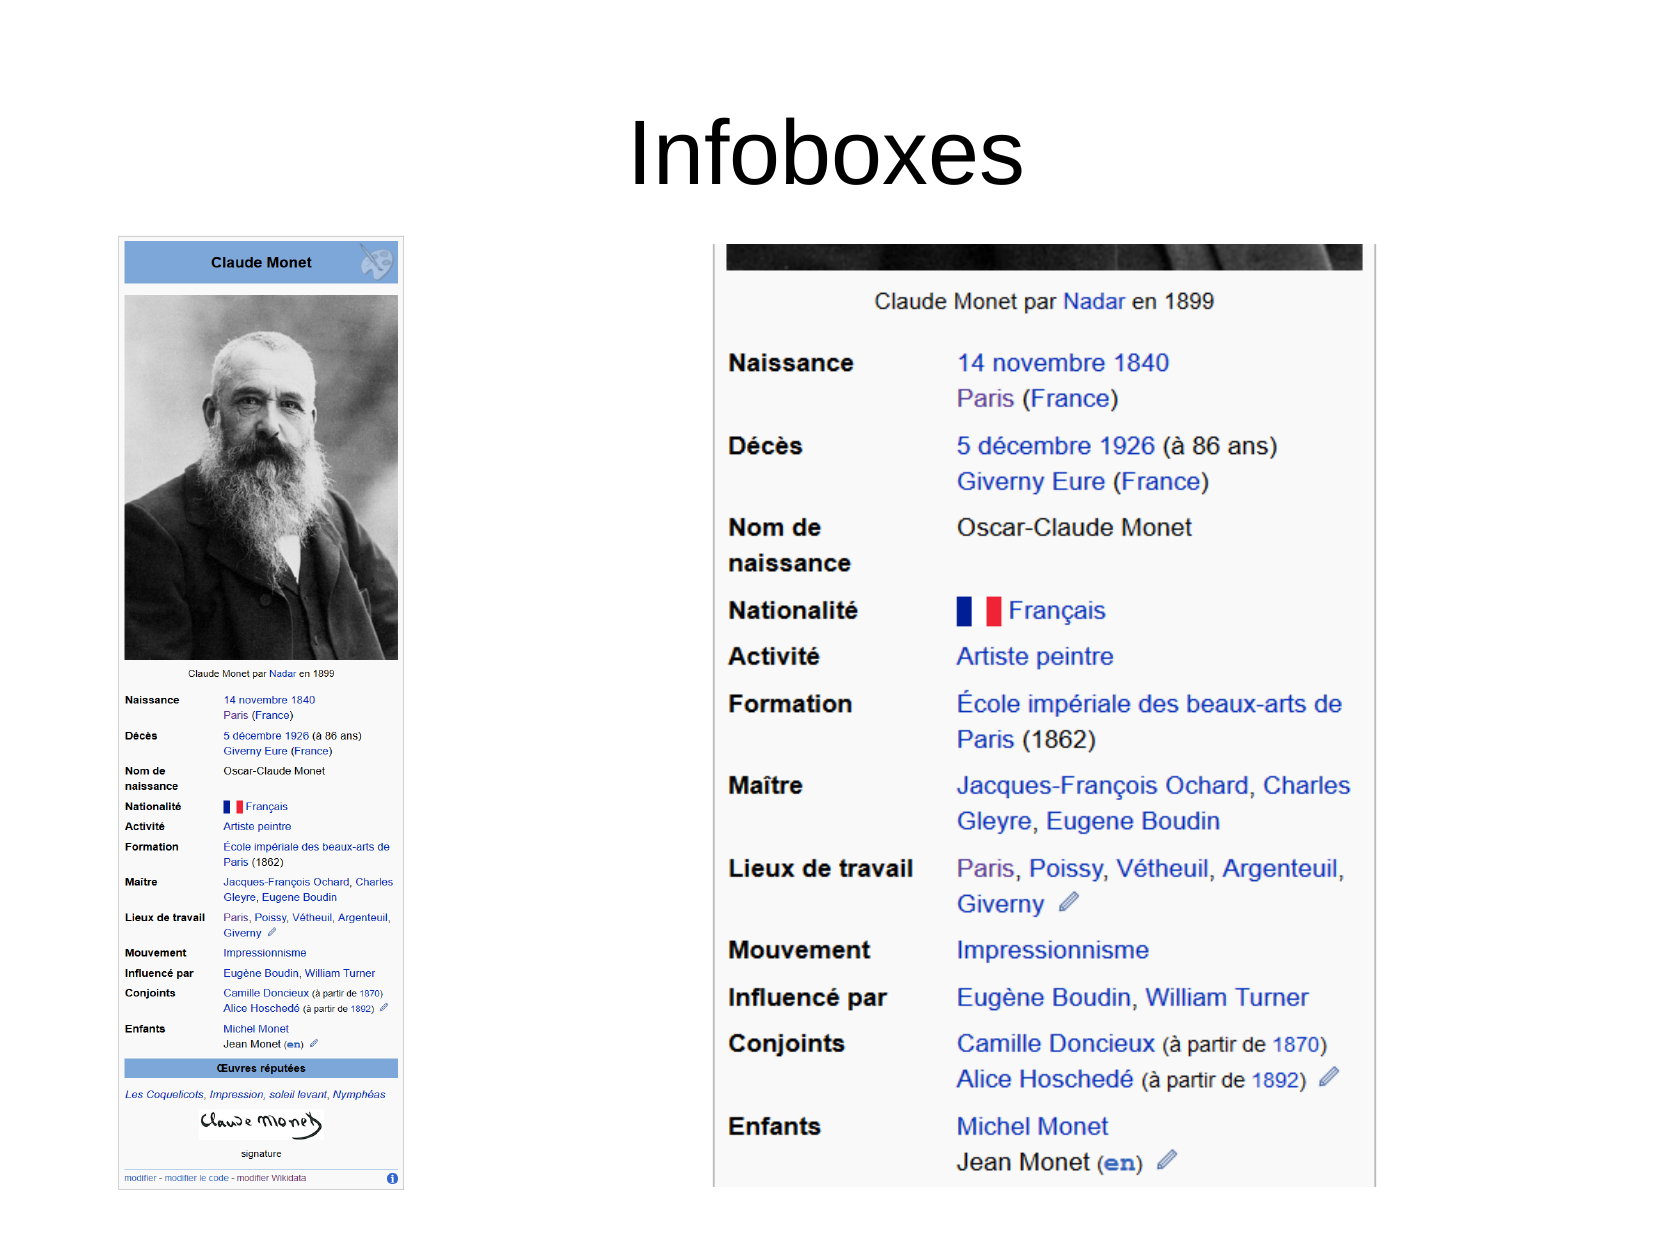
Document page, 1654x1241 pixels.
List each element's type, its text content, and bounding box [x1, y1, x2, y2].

title Infoboxes [82, 49, 1571, 257]
picture [694, 244, 1400, 1188]
picture [110, 229, 414, 1198]
